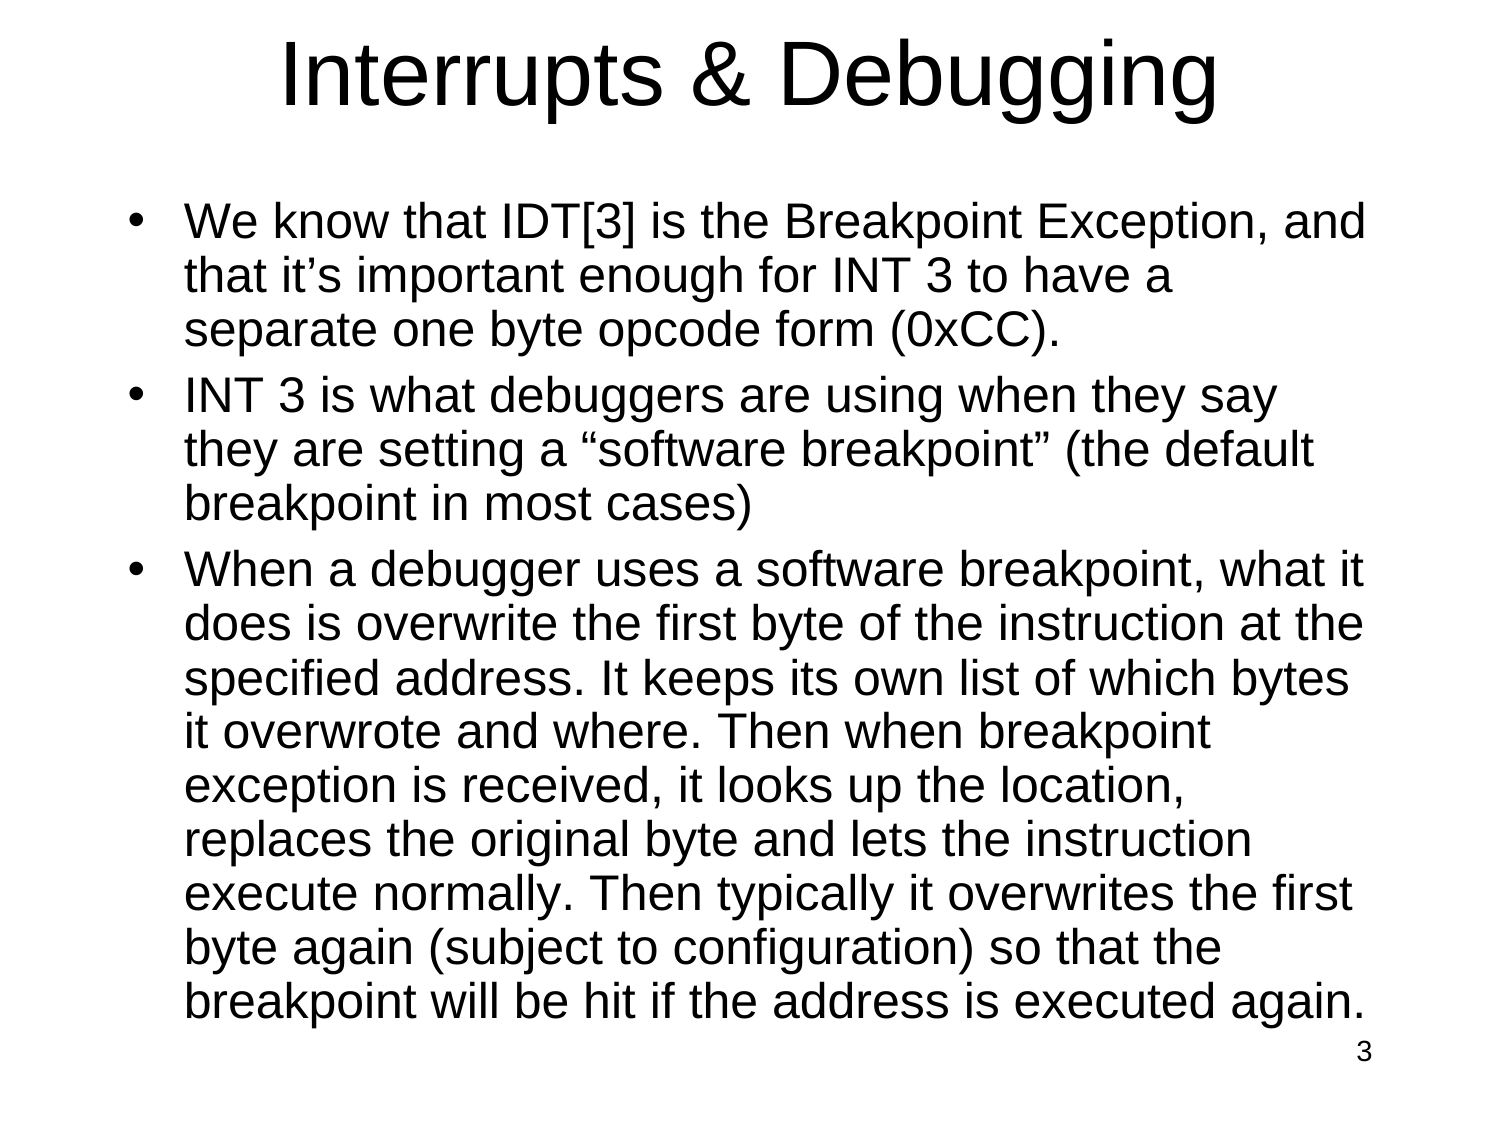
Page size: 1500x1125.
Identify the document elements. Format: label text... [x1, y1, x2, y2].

text_box <number> [1074, 1038, 1388, 1101]
list We know that IDT[3] is the Breakpoint Exception, and that it’s important enough for INT 3 to have a separate one byte opcode form (0xCC). INT 3 is what debuggers are using when they say they are setting a “software breakpoint” (the default breakpoint in most cases) When a debugger uses a software breakpoint, what it does is overwrite the first byte of the instruction at the specified address. It keeps its own list of which bytes it overwrote and where. Then when breakpoint exception is received, it looks up the location, replaces the original byte and lets the instruction execute normally. Then typically it overwrites the first byte again (subject to configuration) so that the breakpoint will be hit if the address is executed again. [112, 187, 1388, 1038]
title Interrupts & Debugging [112, 0, 1388, 163]
